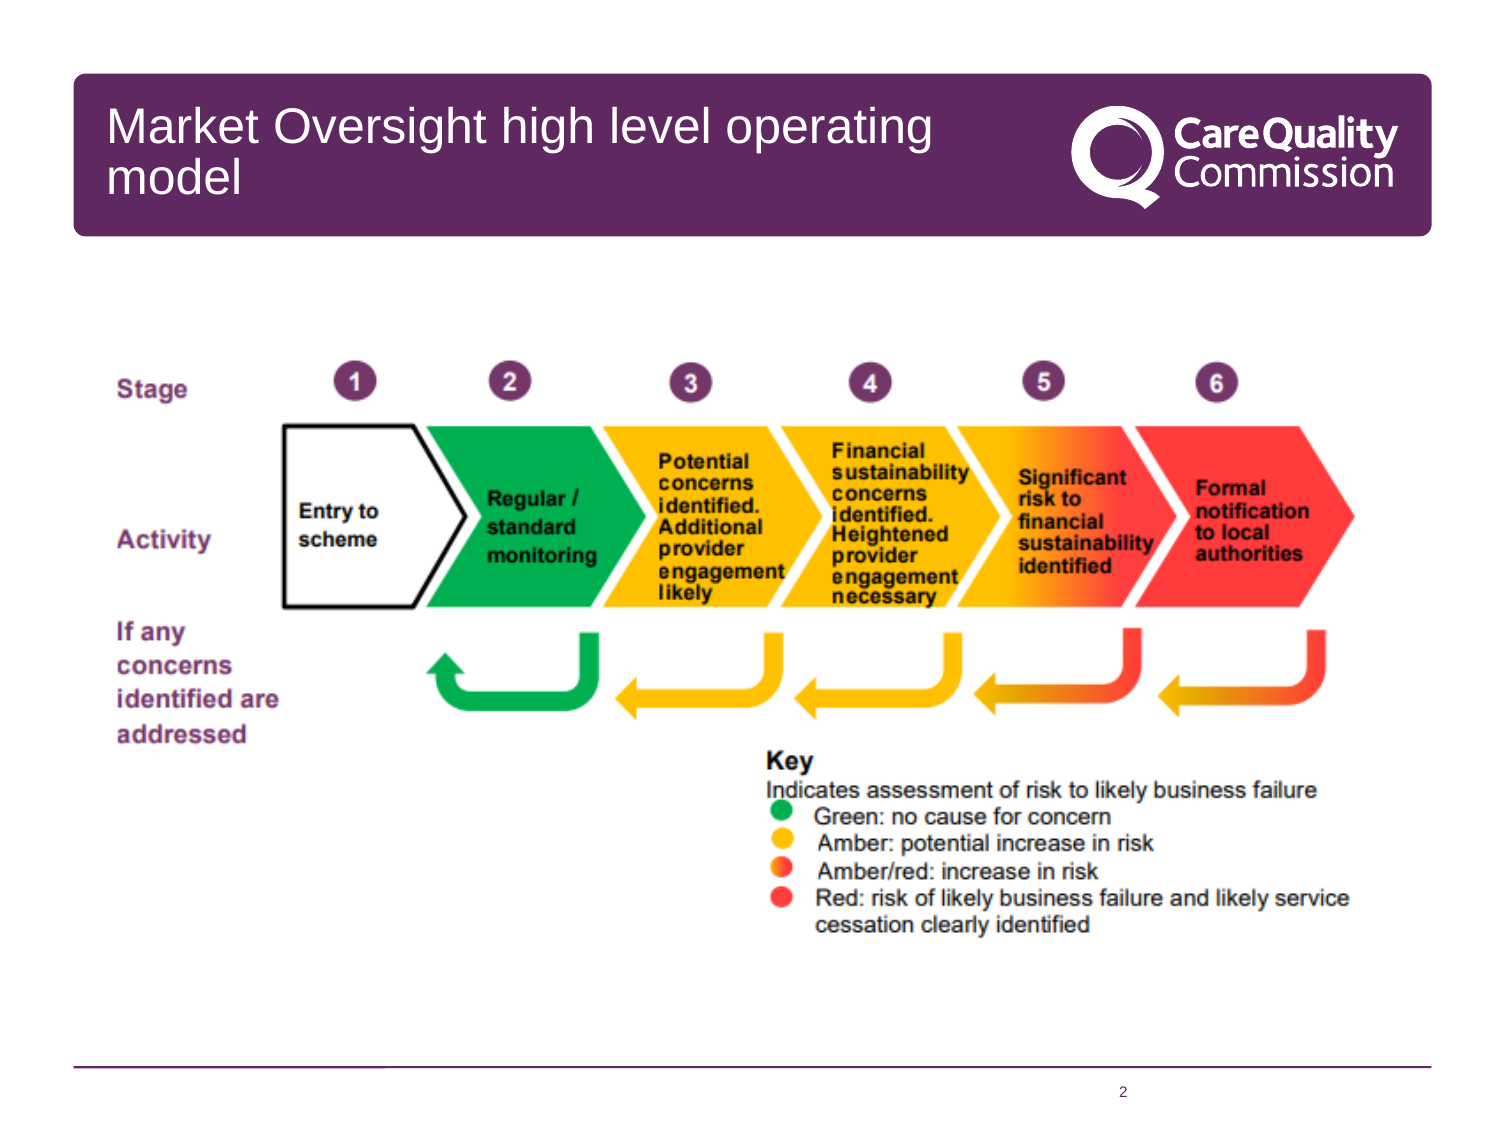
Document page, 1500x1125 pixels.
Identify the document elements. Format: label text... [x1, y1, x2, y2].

title Market Oversight high level operating model [106, 79, 1022, 229]
text_box [1119, 1025, 1432, 1101]
picture [67, 315, 1389, 970]
